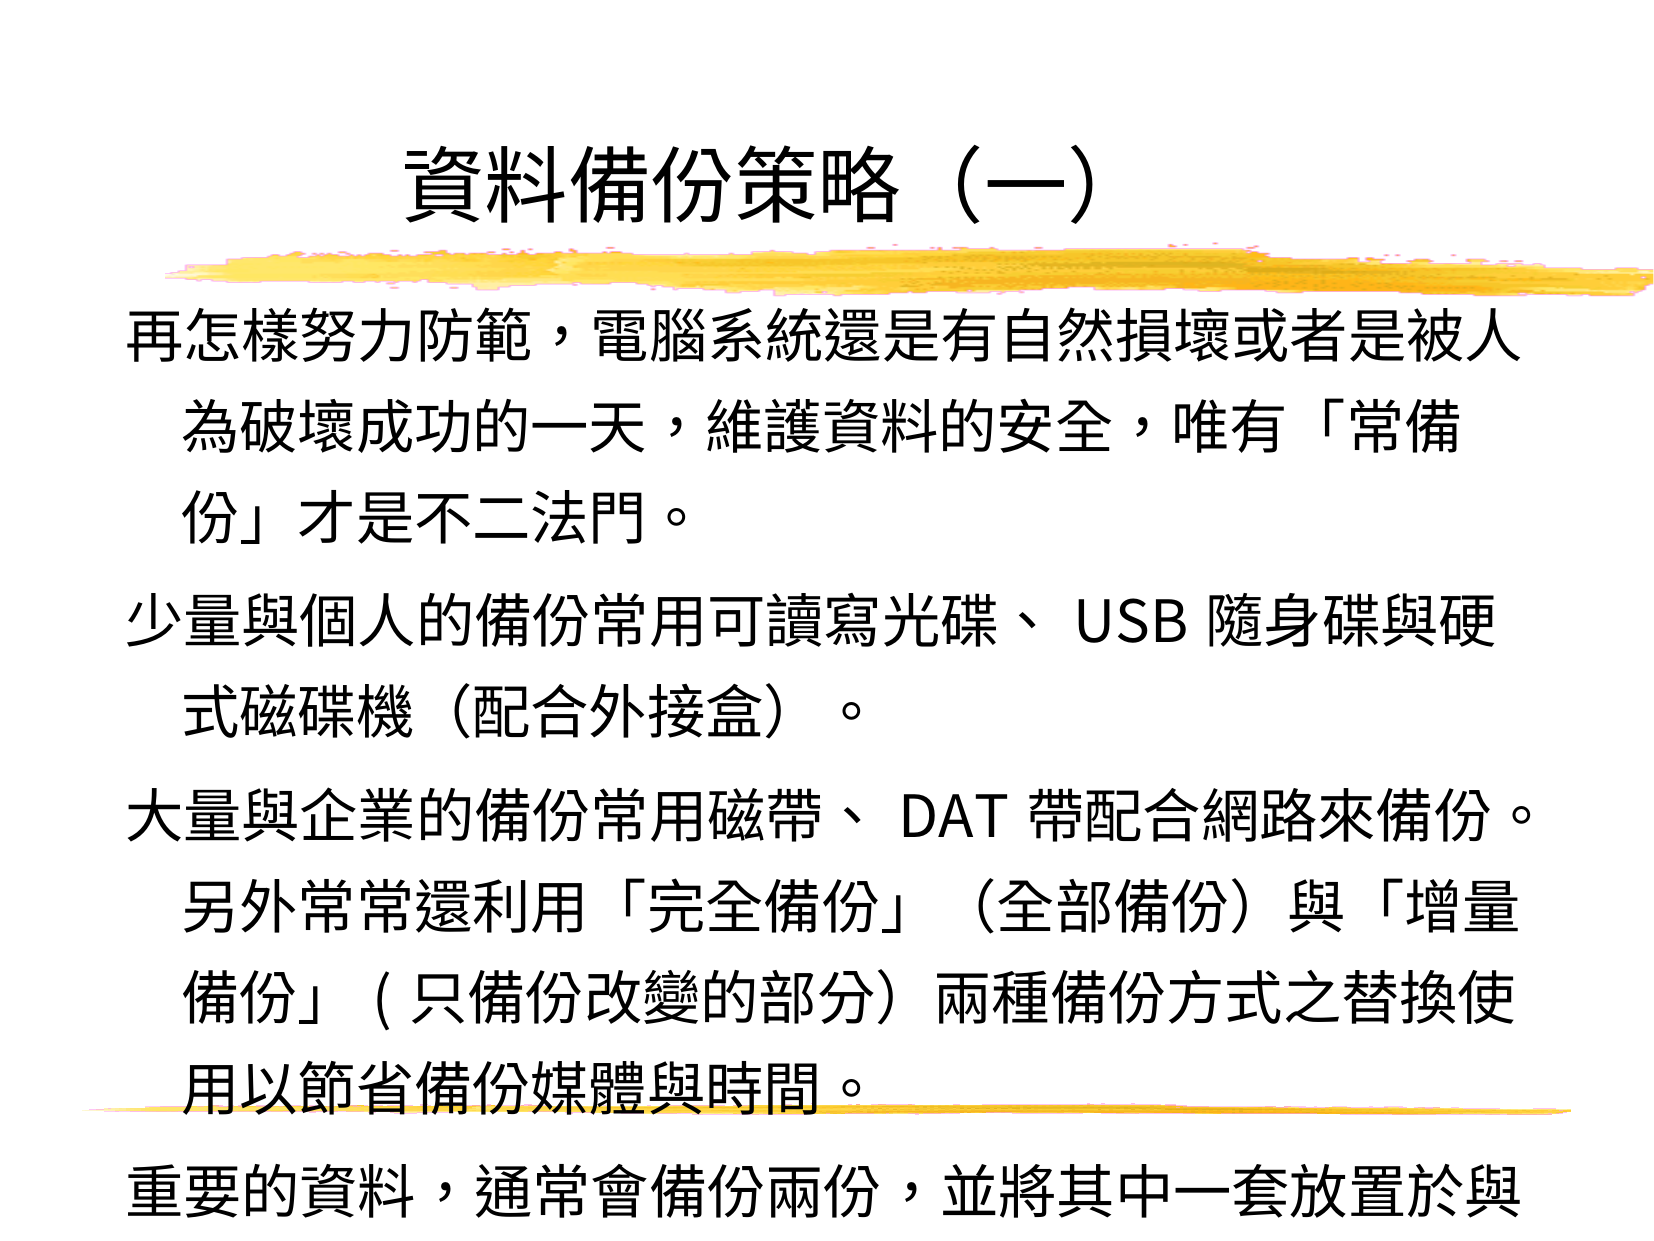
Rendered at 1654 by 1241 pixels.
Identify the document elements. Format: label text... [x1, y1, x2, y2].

list 再怎樣努力防範，電腦系統還是有自然損壞或者是被人為破壞成功的一天，維護資料的安全，唯有「常備份」才是不二法門。 少量與個人的備份常用可讀寫光碟、USB隨身碟與硬式磁碟機（配合外接盒）。 大量與企業的備份常用磁帶、DAT帶配合網路來備份。另外常常還利用「完全備份」（全部備份）與「增量備份」(只備份改變的部分）兩種備份方式之替換使用以節省備份媒體與時間。 重要的資料，通常會備份兩份，並將其中一套放置於與電腦系統不同的建築物中，以避免天災或竊盜的威脅。 [110, 275, 1558, 1103]
picture [82, 1102, 1571, 1117]
picture [165, 237, 1654, 308]
picture [308, 1103, 318, 1107]
picture [374, 1104, 400, 1108]
title 資料備份策略（一） [73, 41, 1479, 249]
